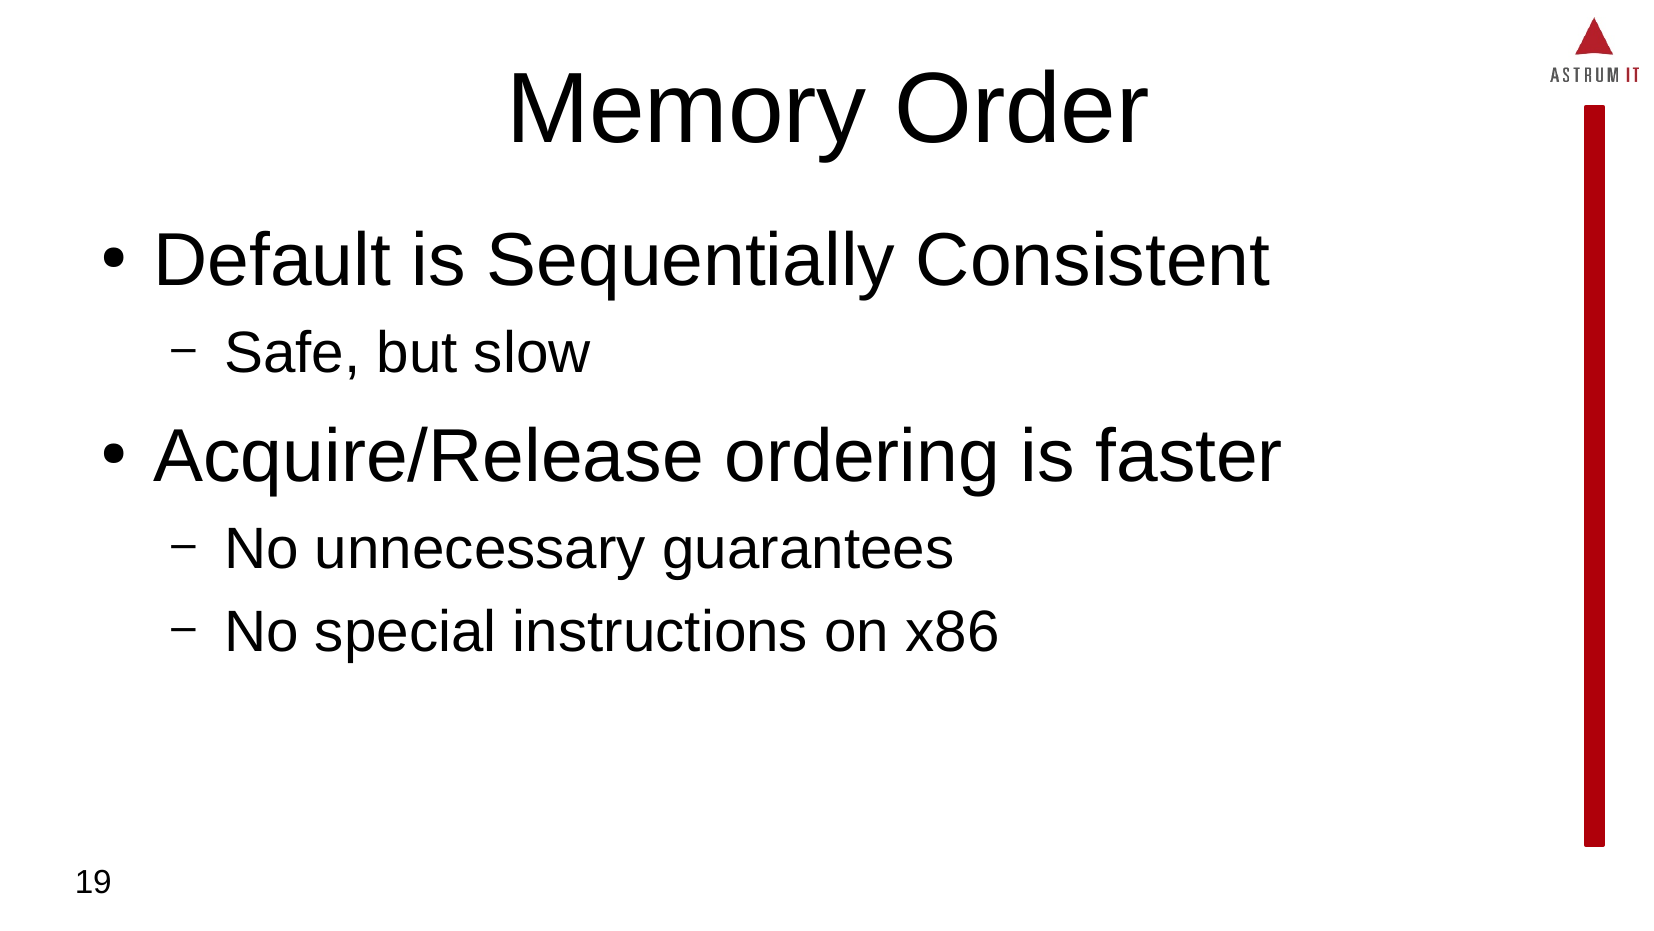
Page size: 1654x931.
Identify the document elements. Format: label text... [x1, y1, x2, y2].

picture [1550, 17, 1639, 82]
list Default is Sequentially Consistent Safe, but slow Acquire/Release ordering is faster No unnecessary guarantees No special instructions on x86 [82, 217, 1571, 757]
title Memory Order [114, 30, 1541, 186]
